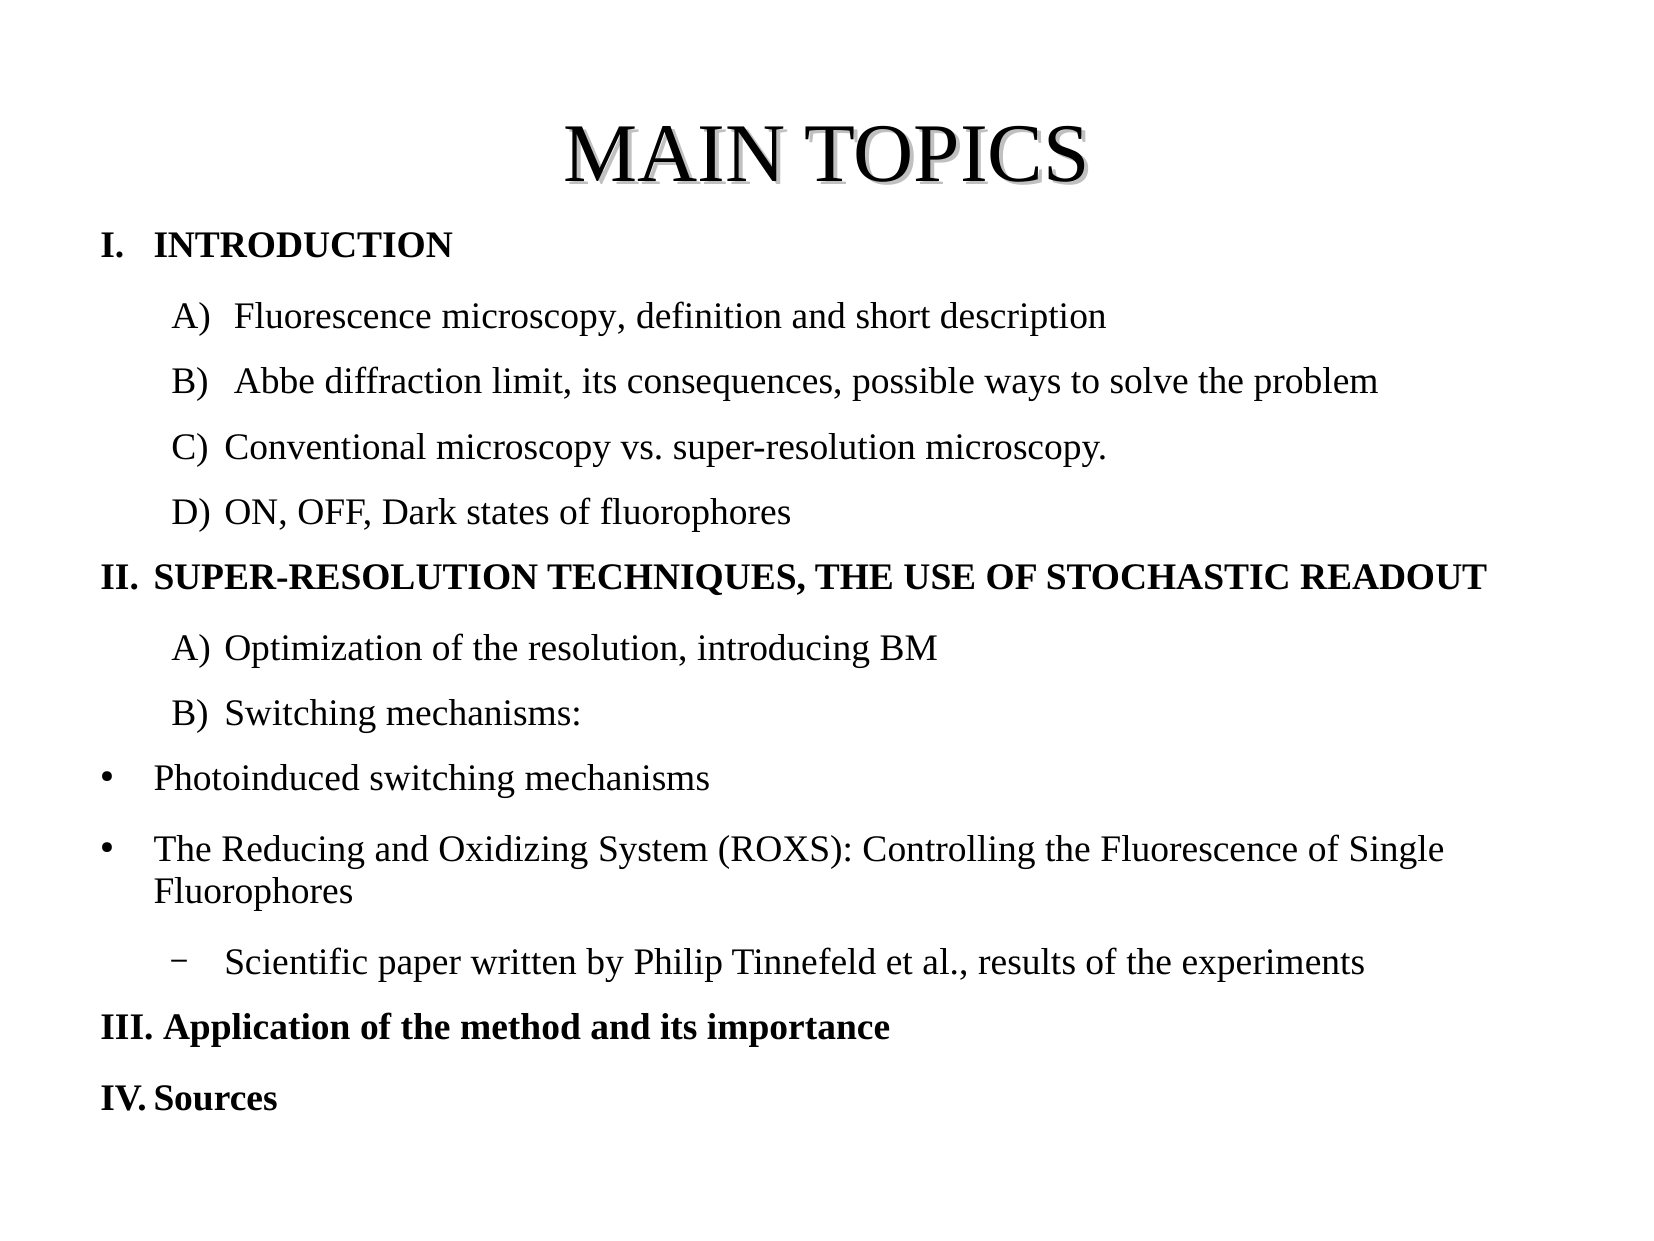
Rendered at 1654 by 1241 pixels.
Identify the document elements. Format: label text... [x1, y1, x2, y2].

list INTRODUCTION Fluorescence microscopy, definition and short description Abbe diffraction limit, its consequences, possible ways to solve the problem Conventional microscopy vs. super-resolution microscopy. ON, OFF, Dark states of fluorophores SUPER-RESOLUTION TECHNIQUES, THE USE OF STOCHASTIC READOUT Optimization of the resolution, introducing BM Switching mechanisms: Photoinduced switching mechanisms The Reducing and Oxidizing System (ROXS): Controlling the Fluorescence of Single Fluorophores Scientific paper written by Philip Tinnefeld et al., results of the experiments Application of the method and its importance Sources [82, 224, 1571, 1134]
title MAIN TOPICS [82, 49, 1571, 224]
